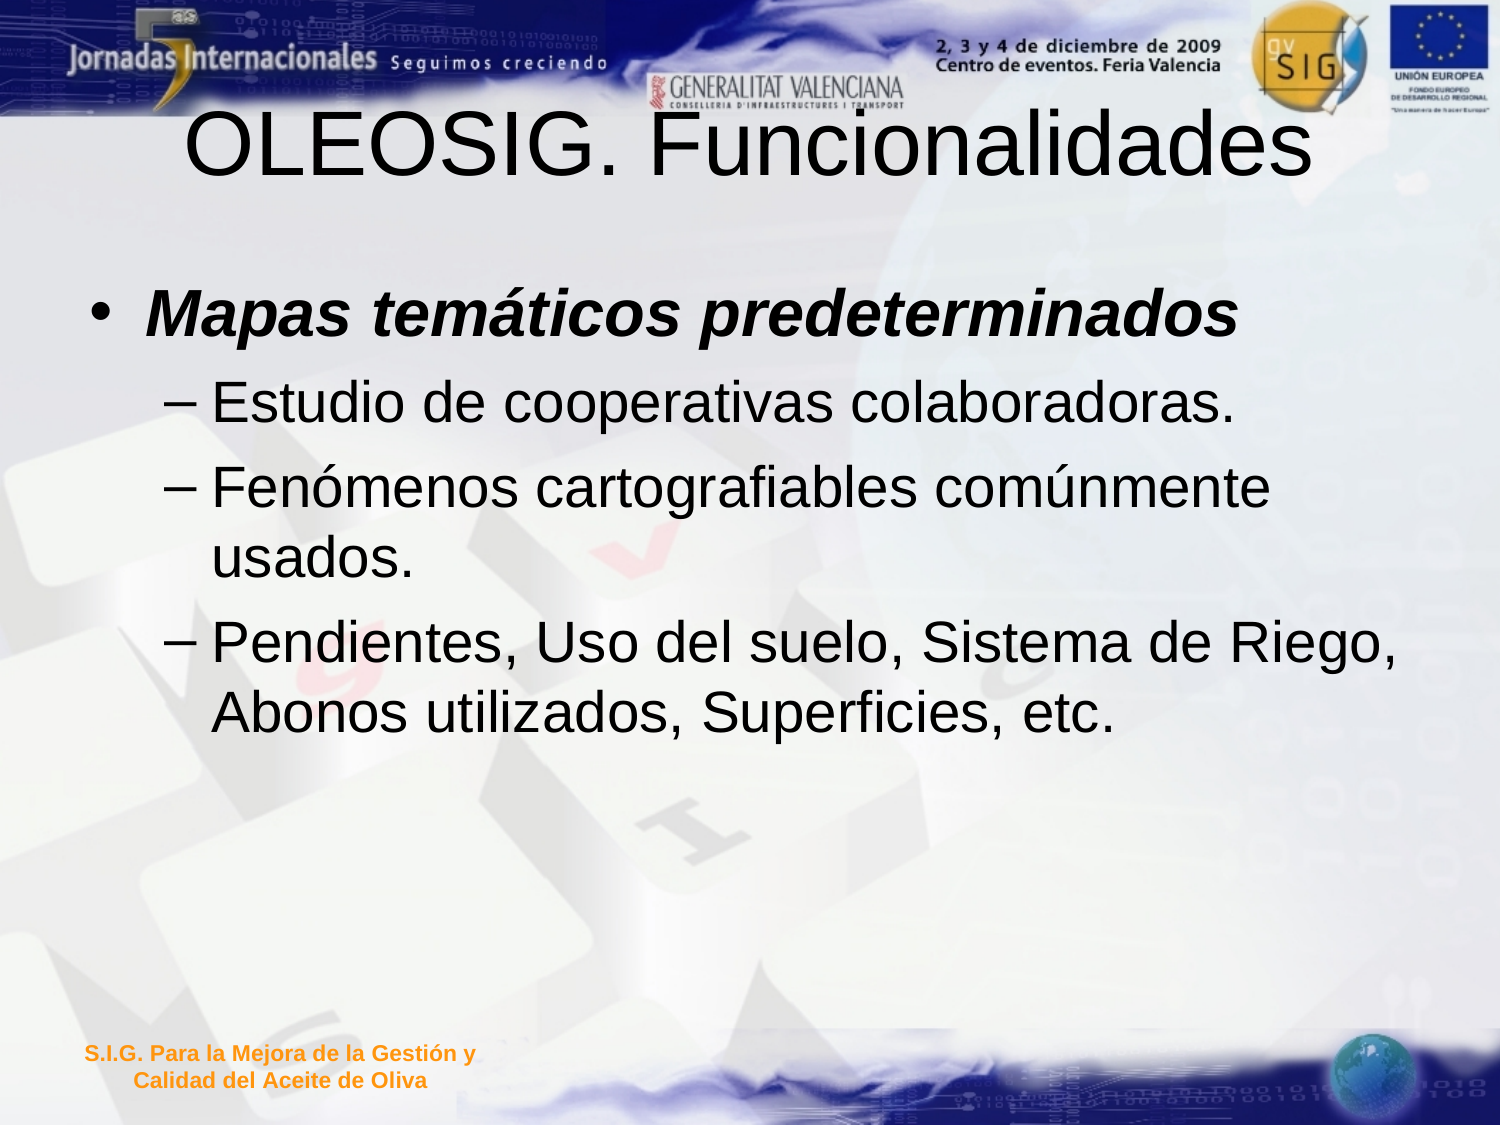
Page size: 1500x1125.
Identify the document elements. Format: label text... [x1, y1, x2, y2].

list Mapas temáticos predeterminados Estudio de cooperativas colaboradoras. Fenómenos cartografiables comúnmente usados. Pendientes, Uso del suelo, Sistema de Riego, Abonos utilizados, Superficies, etc. [75, 262, 1426, 1040]
title OLEOSIG. Funcionalidades [75, 45, 1426, 233]
picture [0, 0, 1500, 1125]
title S.I.G. Para la Mejora de la Gestión y Calidad del Aceite de Oliva [59, 1003, 502, 1125]
